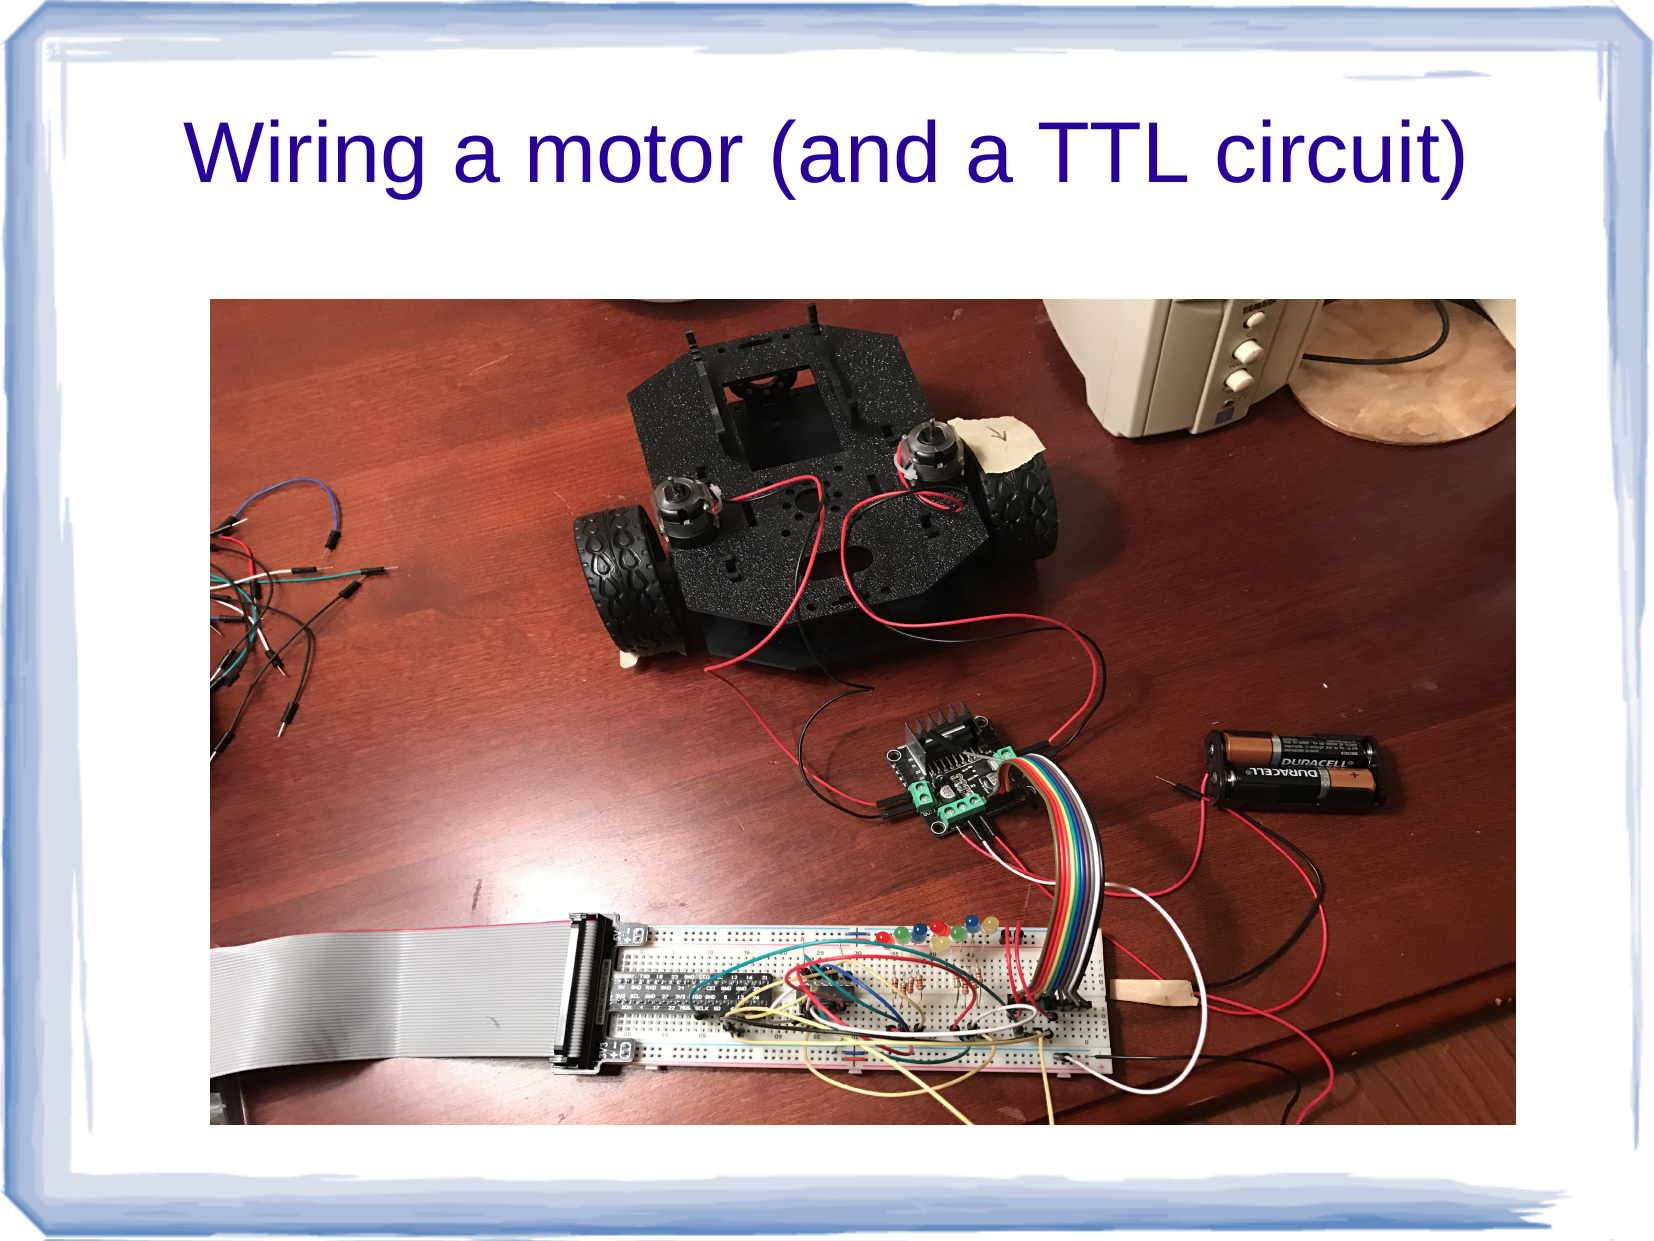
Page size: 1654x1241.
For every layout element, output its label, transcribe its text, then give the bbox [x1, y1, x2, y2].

title Wiring a motor (and a TTL circuit) [82, 49, 1571, 257]
picture [0, 0, 1654, 1241]
